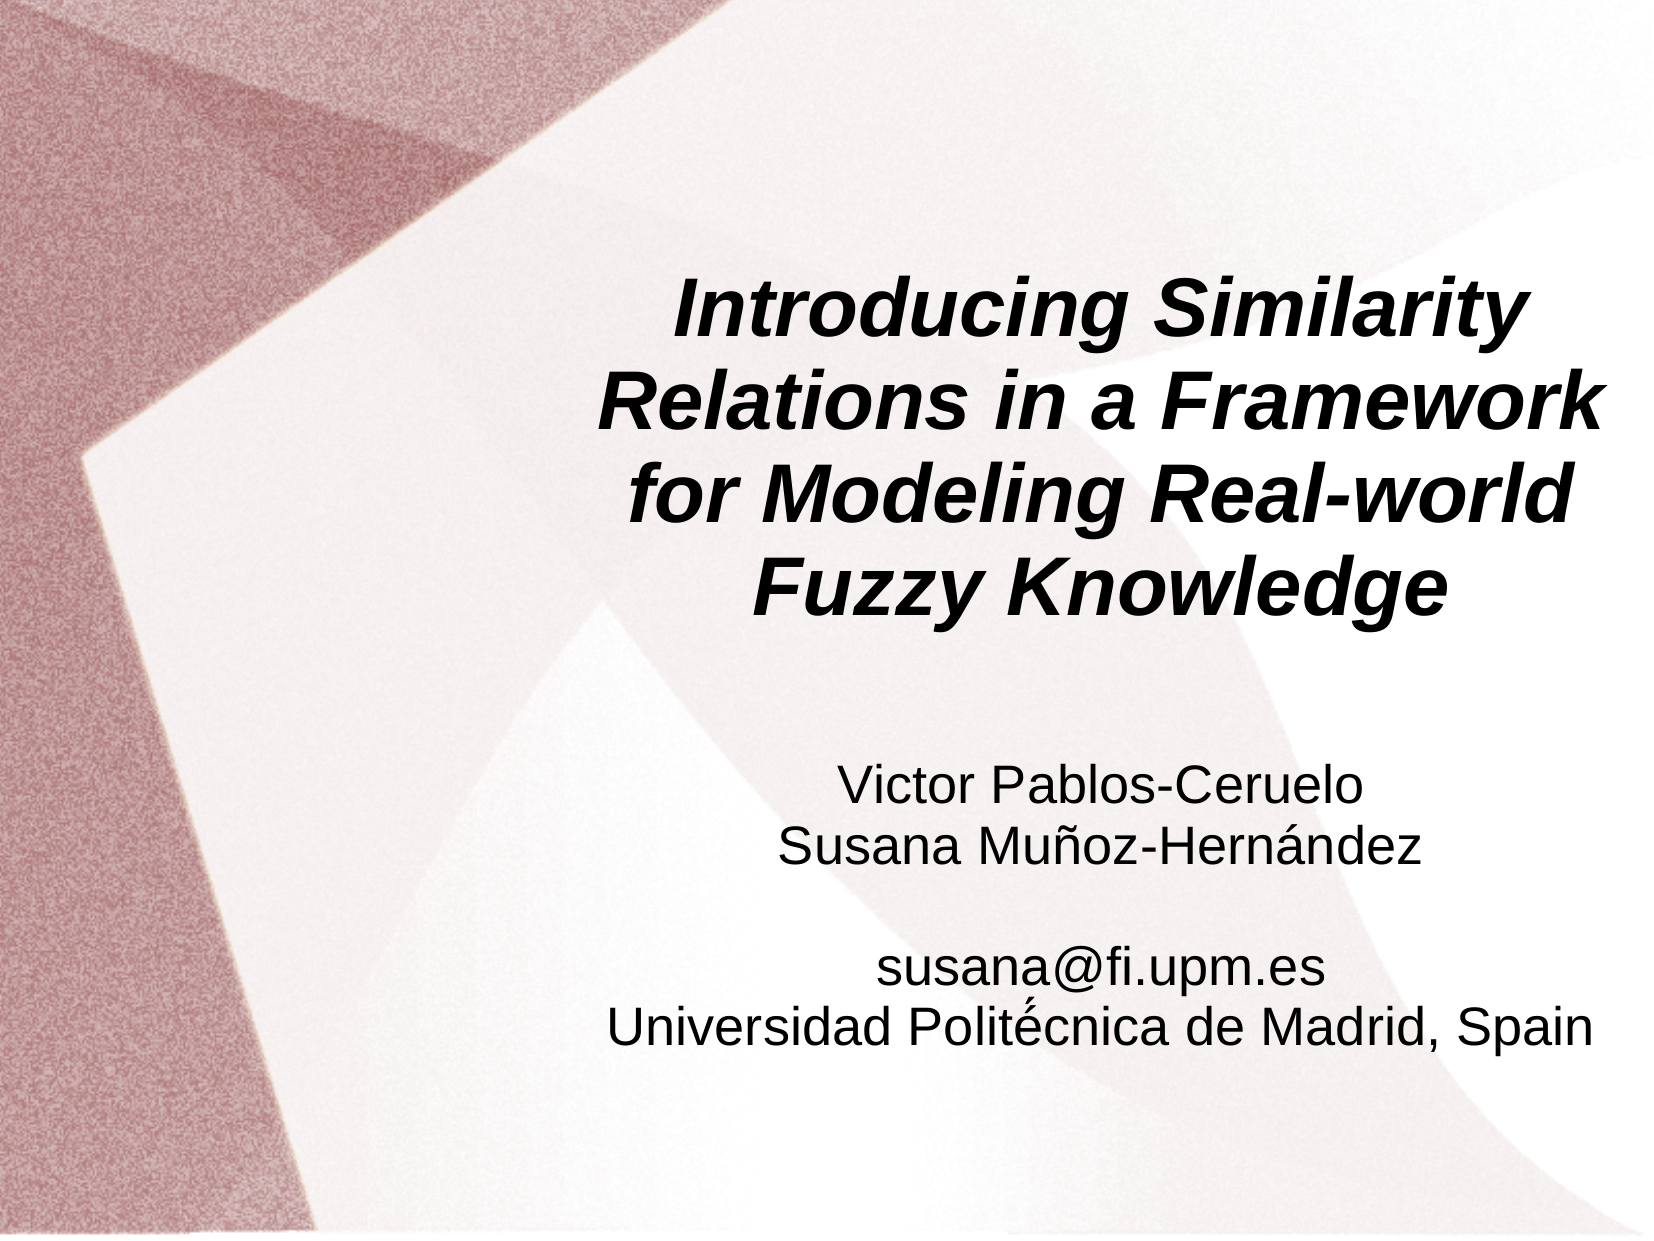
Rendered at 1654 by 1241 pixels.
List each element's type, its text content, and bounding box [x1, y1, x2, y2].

picture [0, 0, 1654, 1241]
subtitle Introducing Similarity Relations in a Framework for Modeling Real-world Fuzzy Knowledge Victor Pablos-Ceruelo Susana Muñoz-Hernández susana@fi.upm.es Universidad Polité́cnica de Madrid, Spain [596, 179, 1607, 1140]
